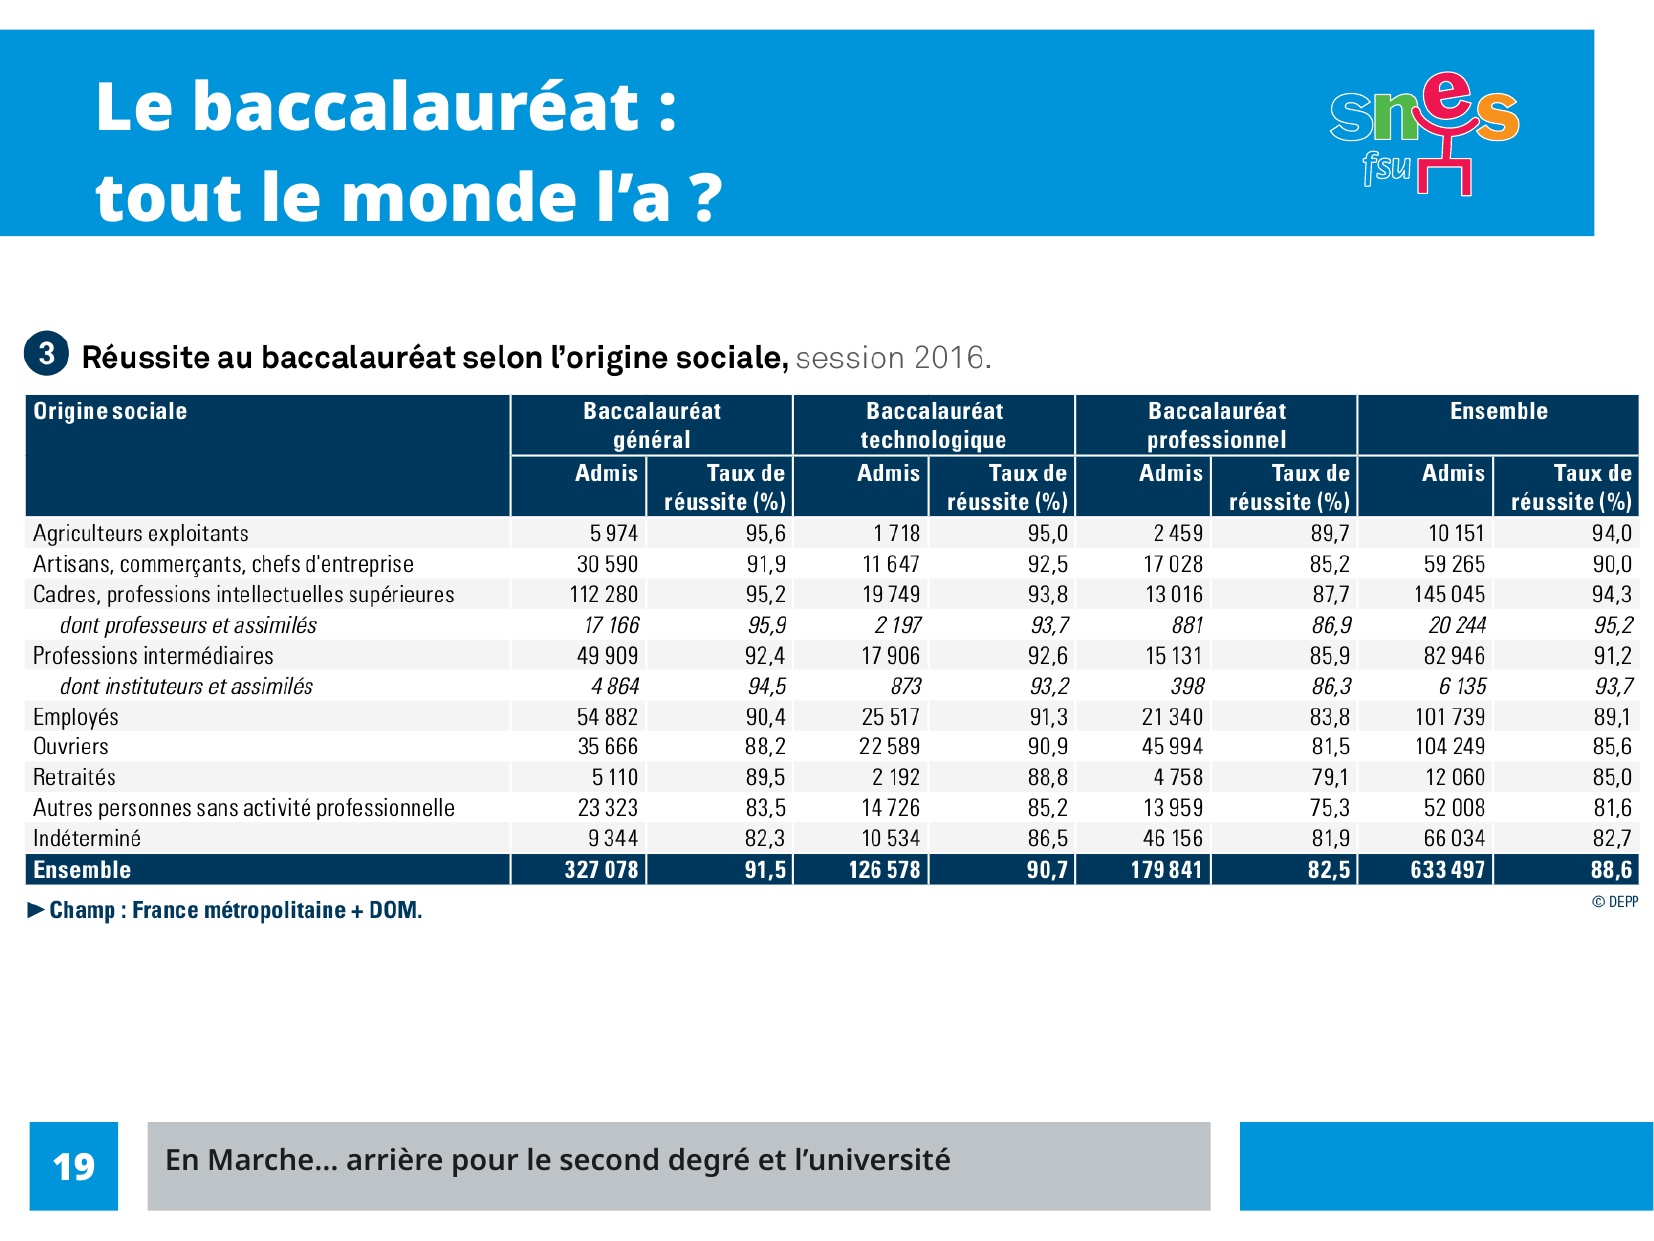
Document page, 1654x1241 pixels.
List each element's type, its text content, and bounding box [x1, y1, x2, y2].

picture [2, 318, 1654, 926]
title Le baccalauréat : tout le monde l’a ? [59, 59, 1595, 207]
list En Marche… arrière pour le second degré et l’université [164, 1139, 1183, 1217]
